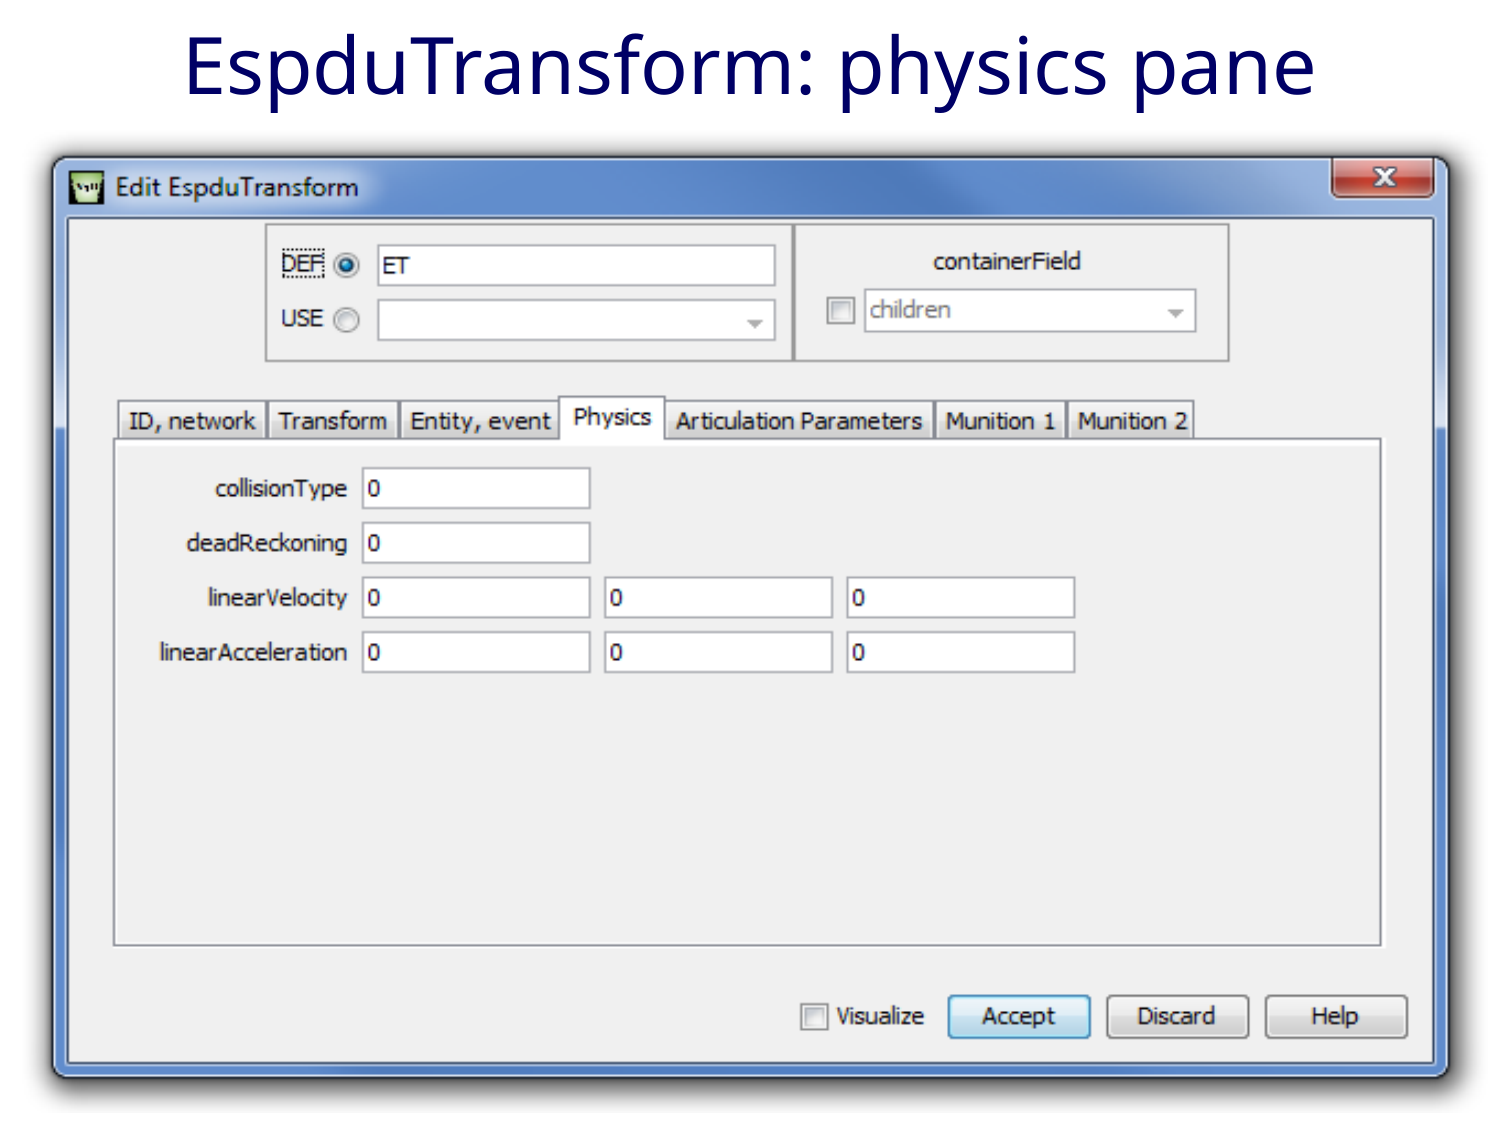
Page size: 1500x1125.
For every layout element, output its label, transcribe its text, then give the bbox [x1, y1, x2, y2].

picture [21, 125, 1488, 1113]
title EspduTransform: physics pane [112, 2, 1388, 125]
